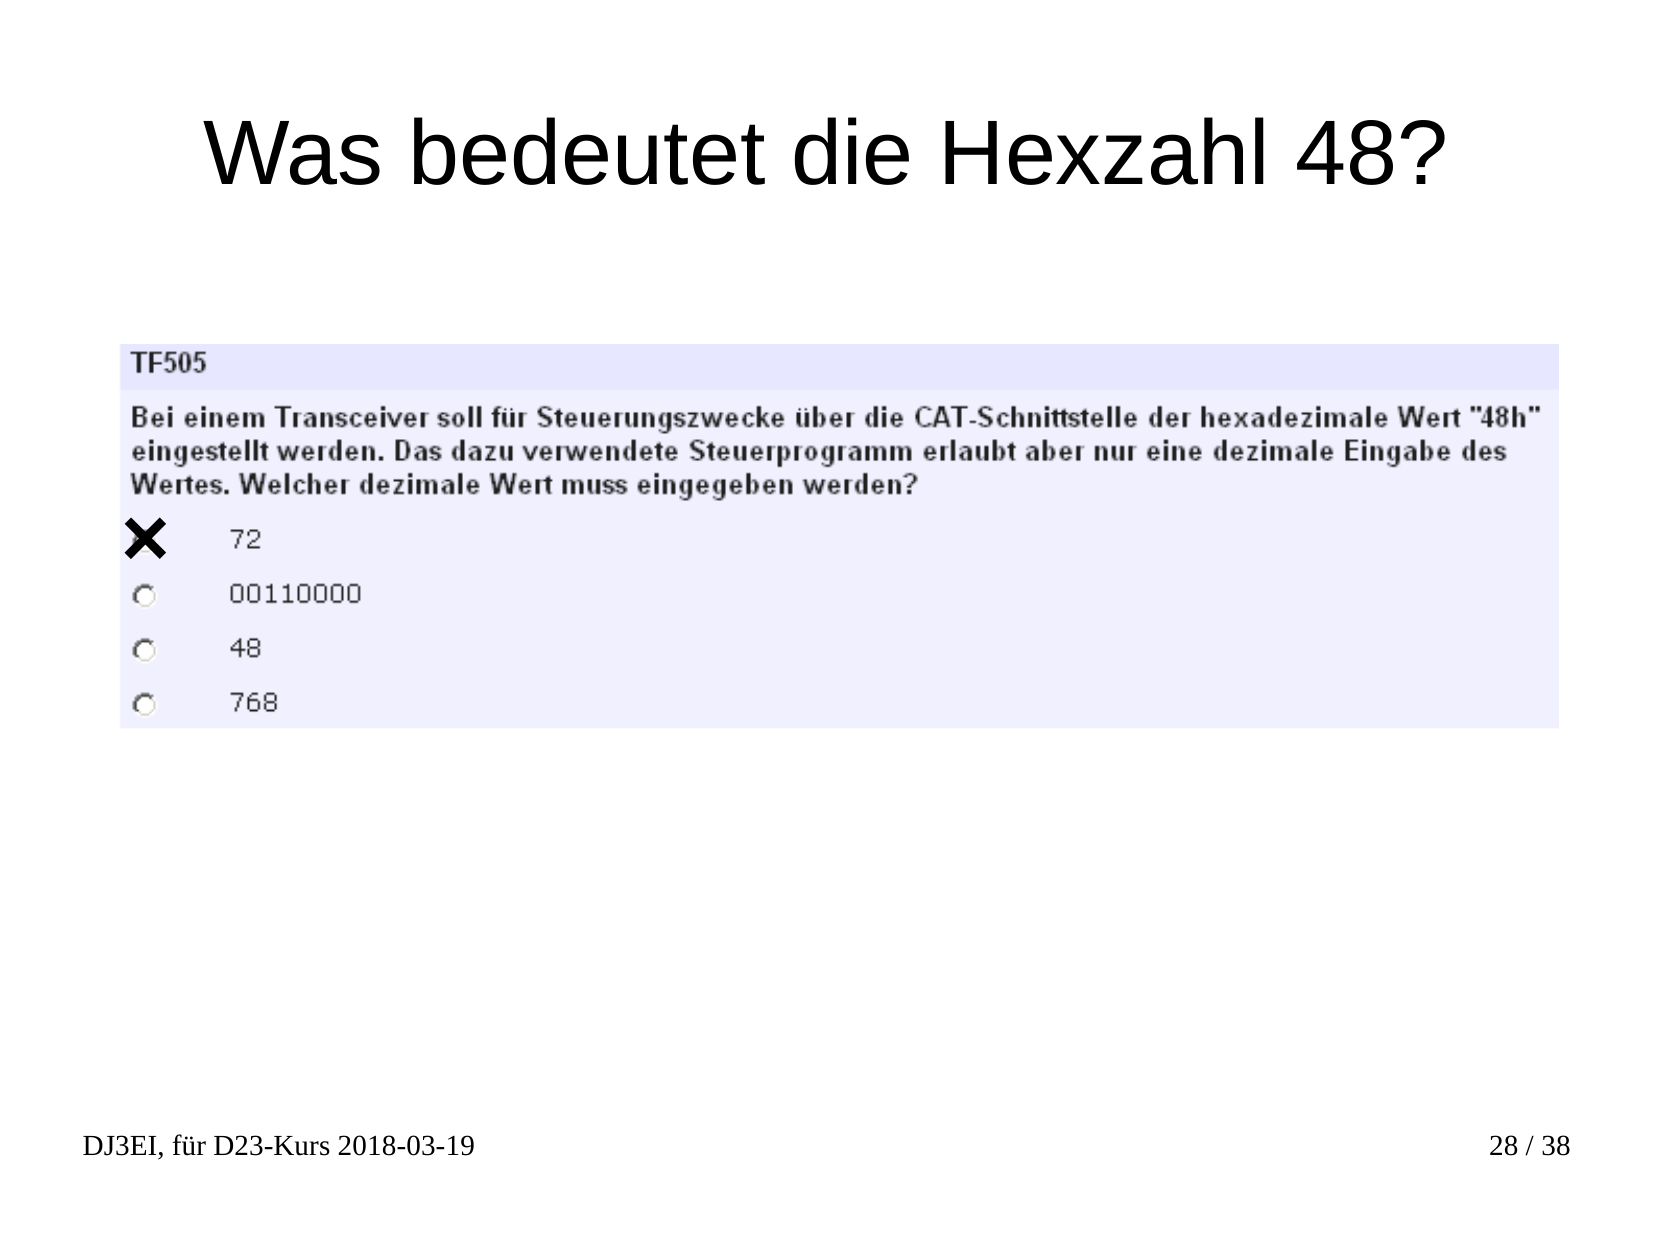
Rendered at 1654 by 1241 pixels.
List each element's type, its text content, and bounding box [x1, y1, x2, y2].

title Was bedeutet die Hexzahl 48? [82, 49, 1571, 257]
picture [106, 344, 1559, 733]
text_box × [106, 484, 168, 593]
